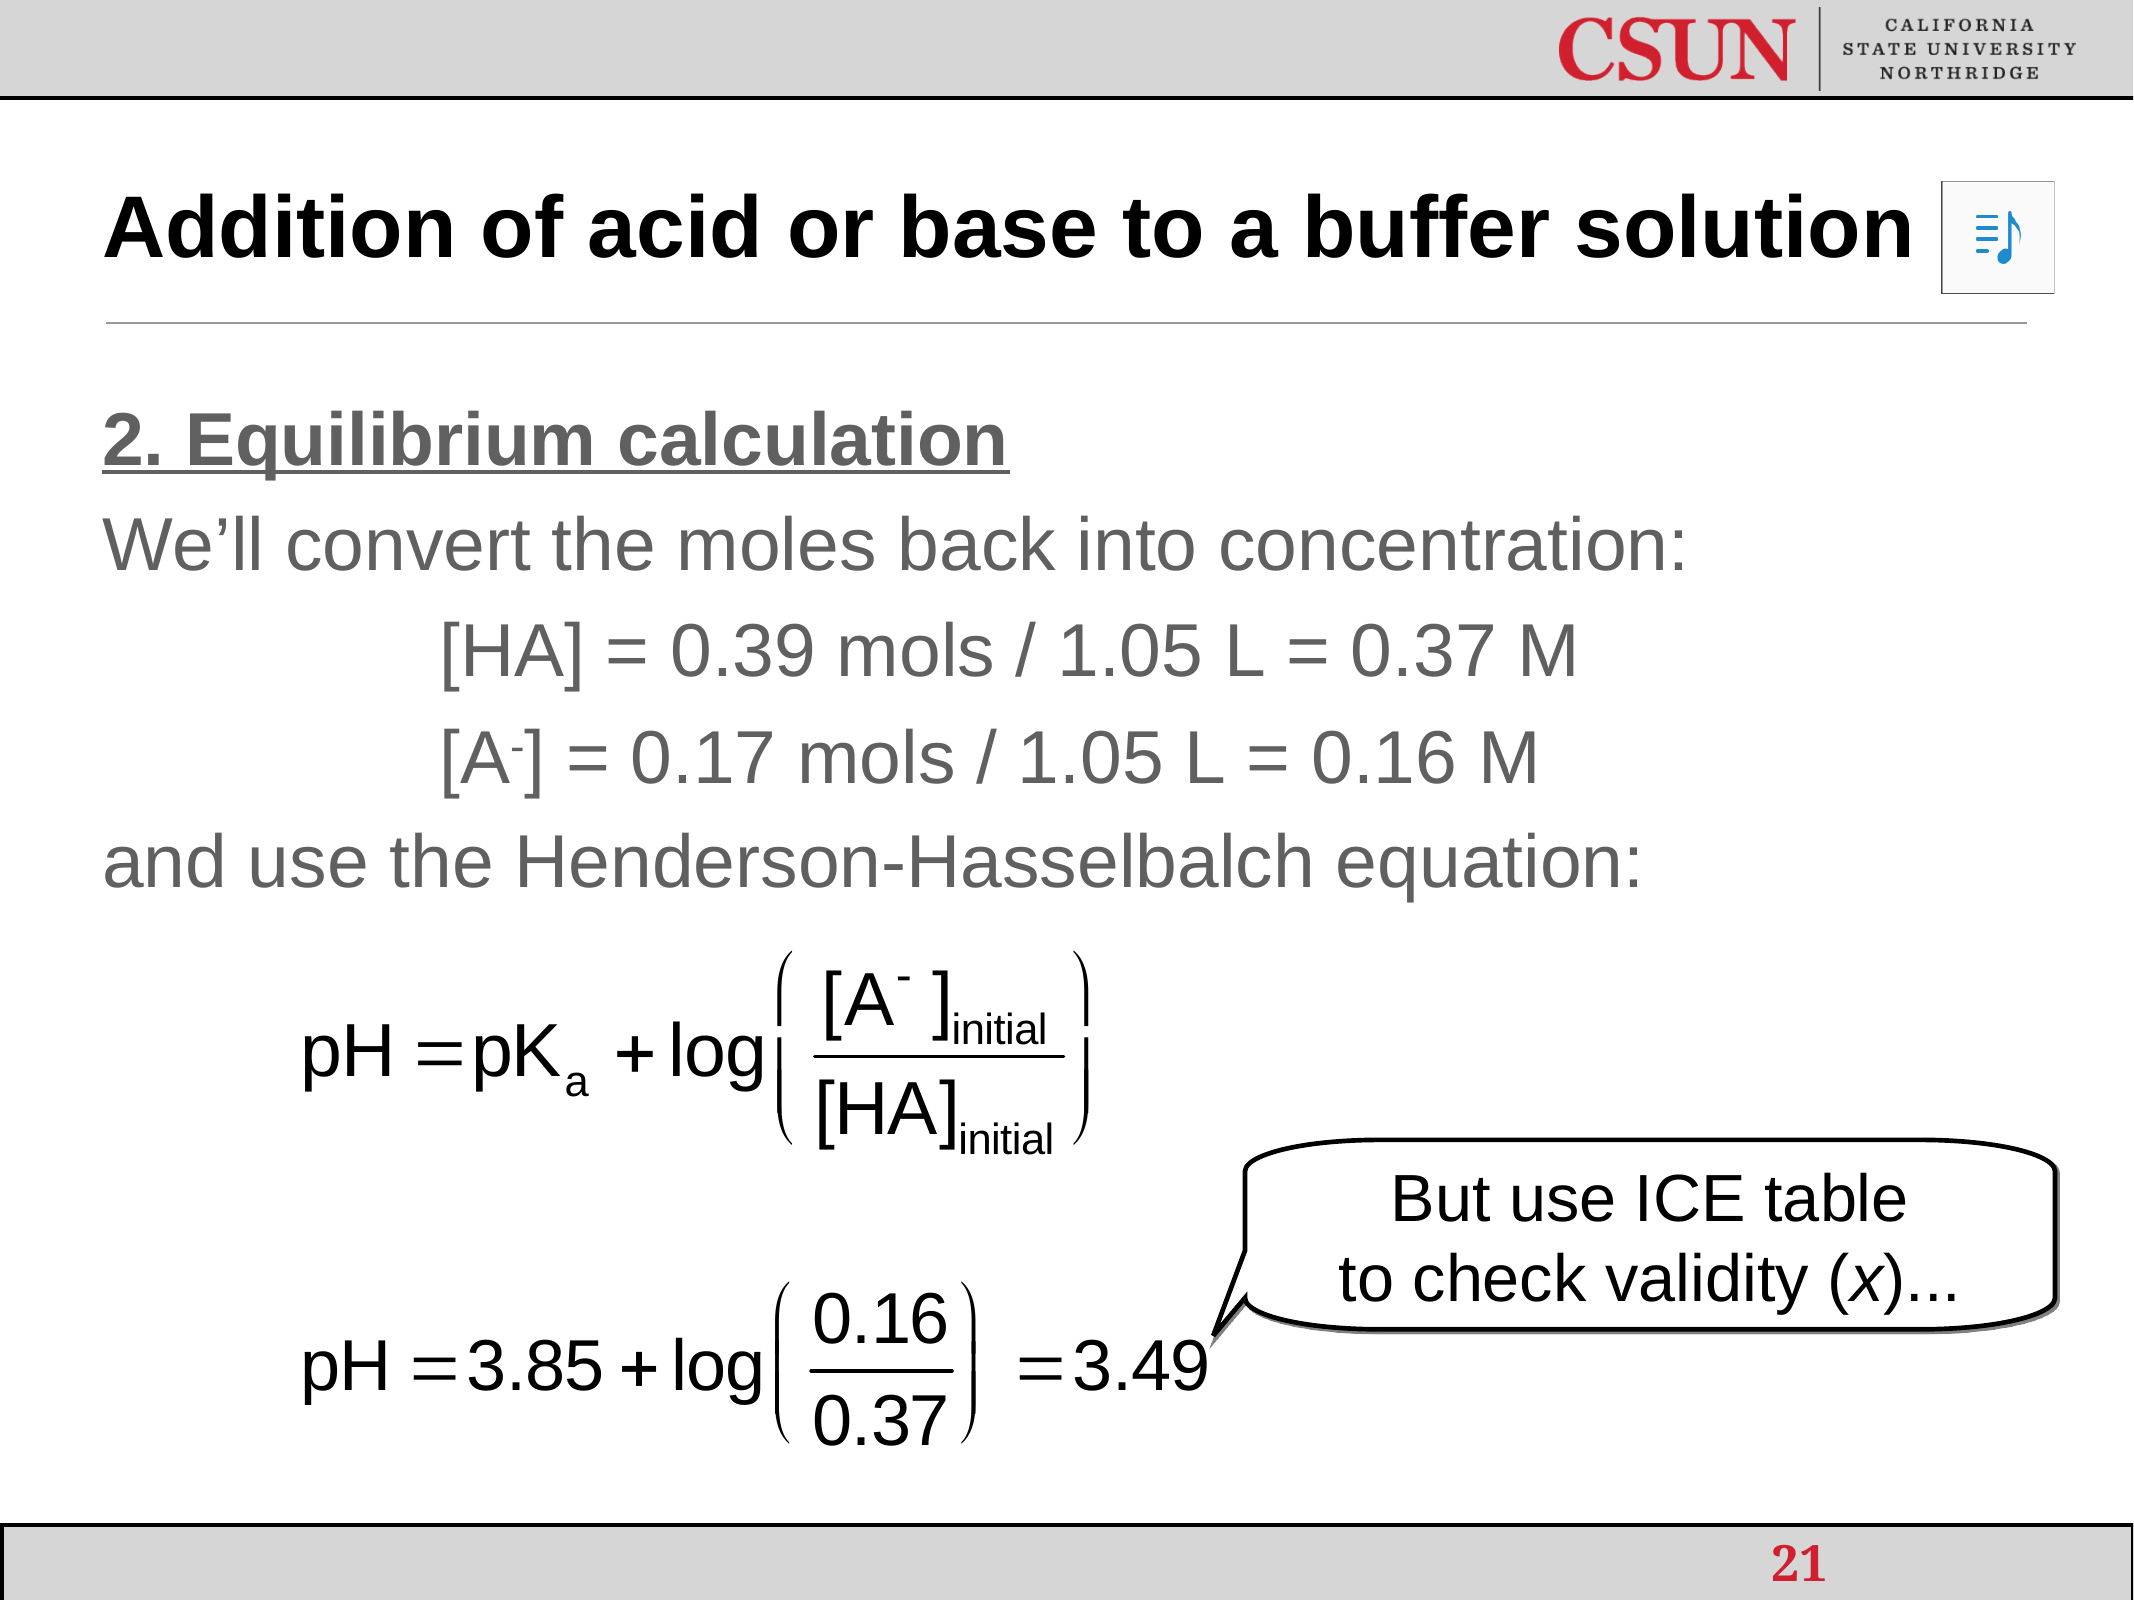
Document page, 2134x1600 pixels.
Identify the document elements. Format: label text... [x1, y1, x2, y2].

chart [299, 1274, 1215, 1466]
picture [1559, 7, 2076, 91]
text_box But use ICE table to check validity (x)... [1213, 1139, 2056, 1336]
text_box [1940, 180, 2056, 295]
chart [299, 945, 1110, 1169]
list 2. Equilibrium calculation We’ll convert the moles back into concentration: [HA] = 0.39 mols / 1.05 L = 0.37 M [A-] = 0.17 mols / 1.05 L = 0.16 M and use the Henderson-Hasselbalch equation: [93, 382, 2040, 931]
title Addition of acid or base to a buffer solution [93, 104, 2040, 284]
